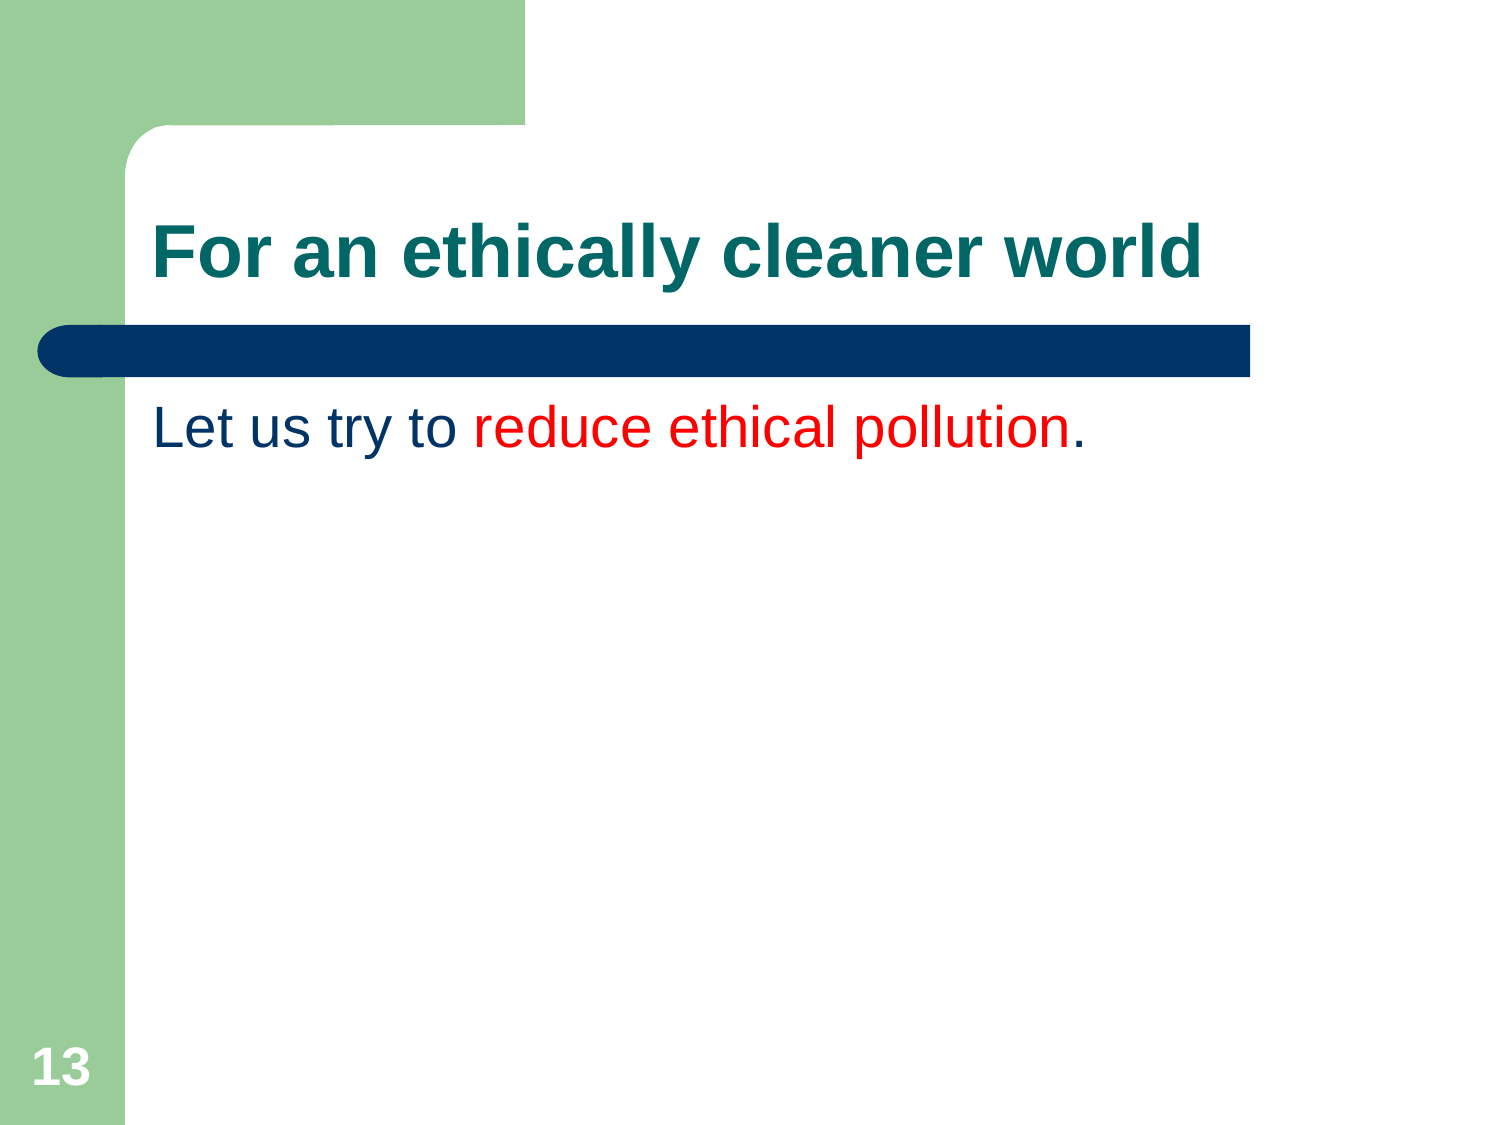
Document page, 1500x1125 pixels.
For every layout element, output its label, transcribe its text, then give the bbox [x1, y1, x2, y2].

title For an ethically cleaner world [136, 136, 1414, 301]
list Let us try to reduce ethical pollution. [137, 387, 1400, 999]
